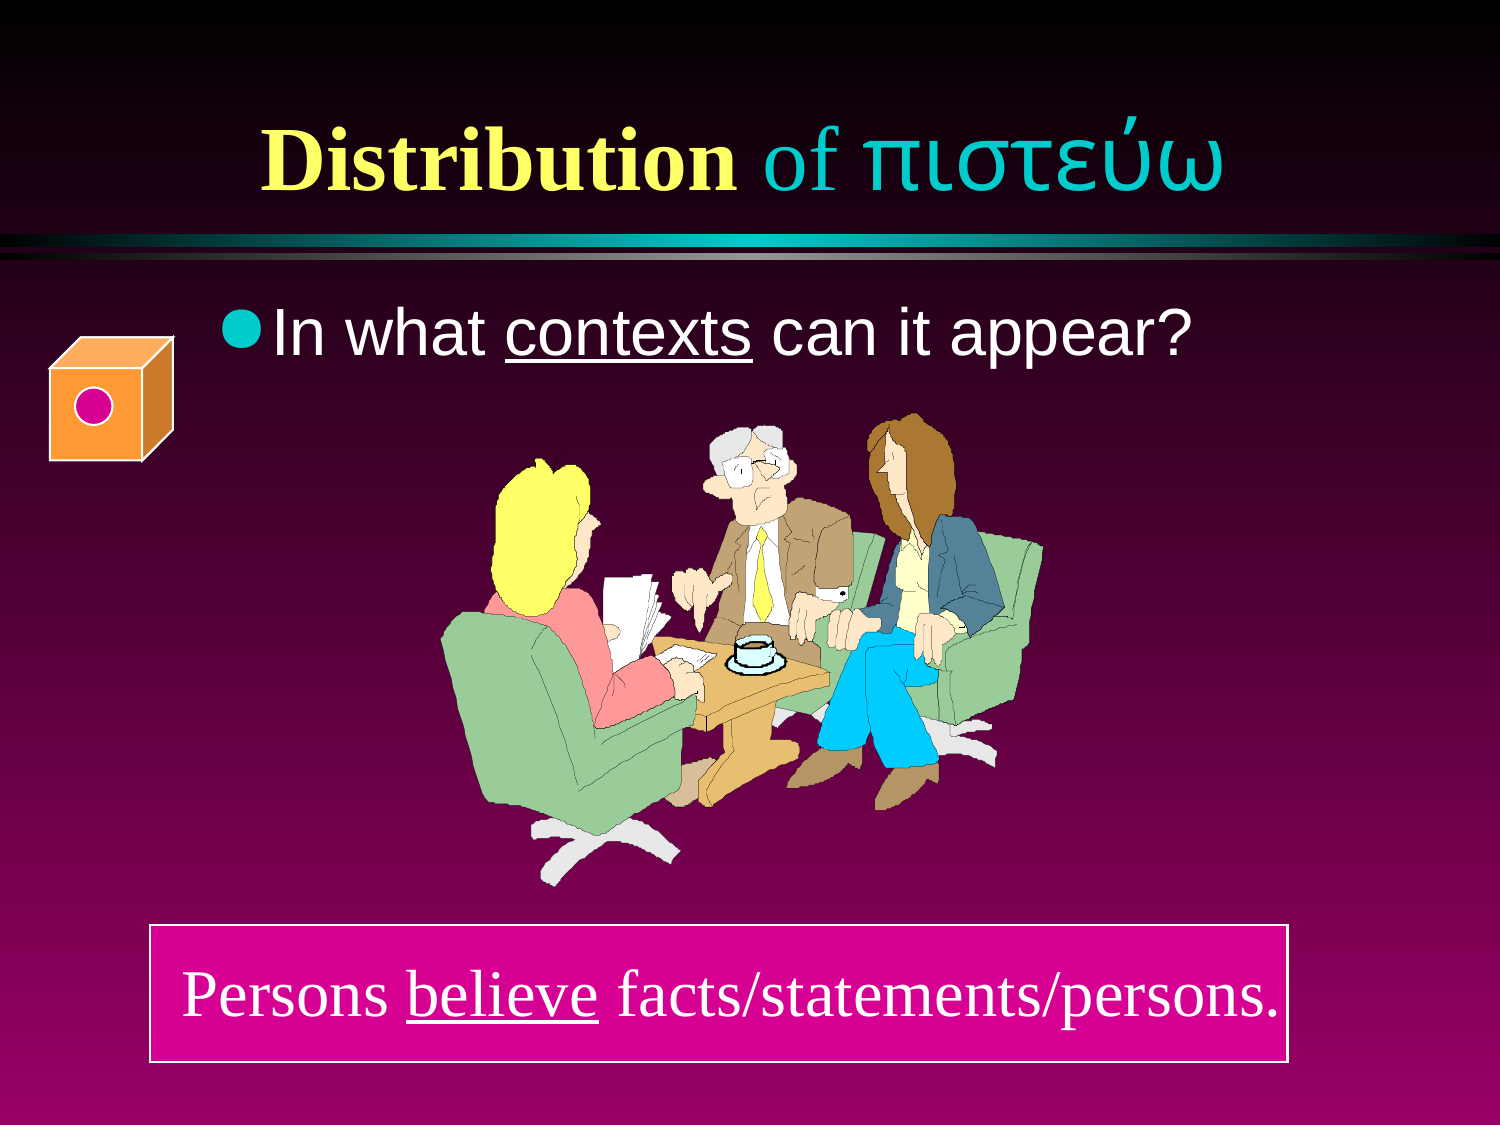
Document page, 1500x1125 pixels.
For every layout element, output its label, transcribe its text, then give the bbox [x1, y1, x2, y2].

picture [440, 411, 1044, 887]
text_box Persons believe facts/statements/persons. [150, 924, 1288, 1063]
list In what contexts can it appear? [199, 287, 1500, 488]
text_box [49, 337, 173, 461]
title Distribution of πιστεύω [99, 37, 1388, 225]
